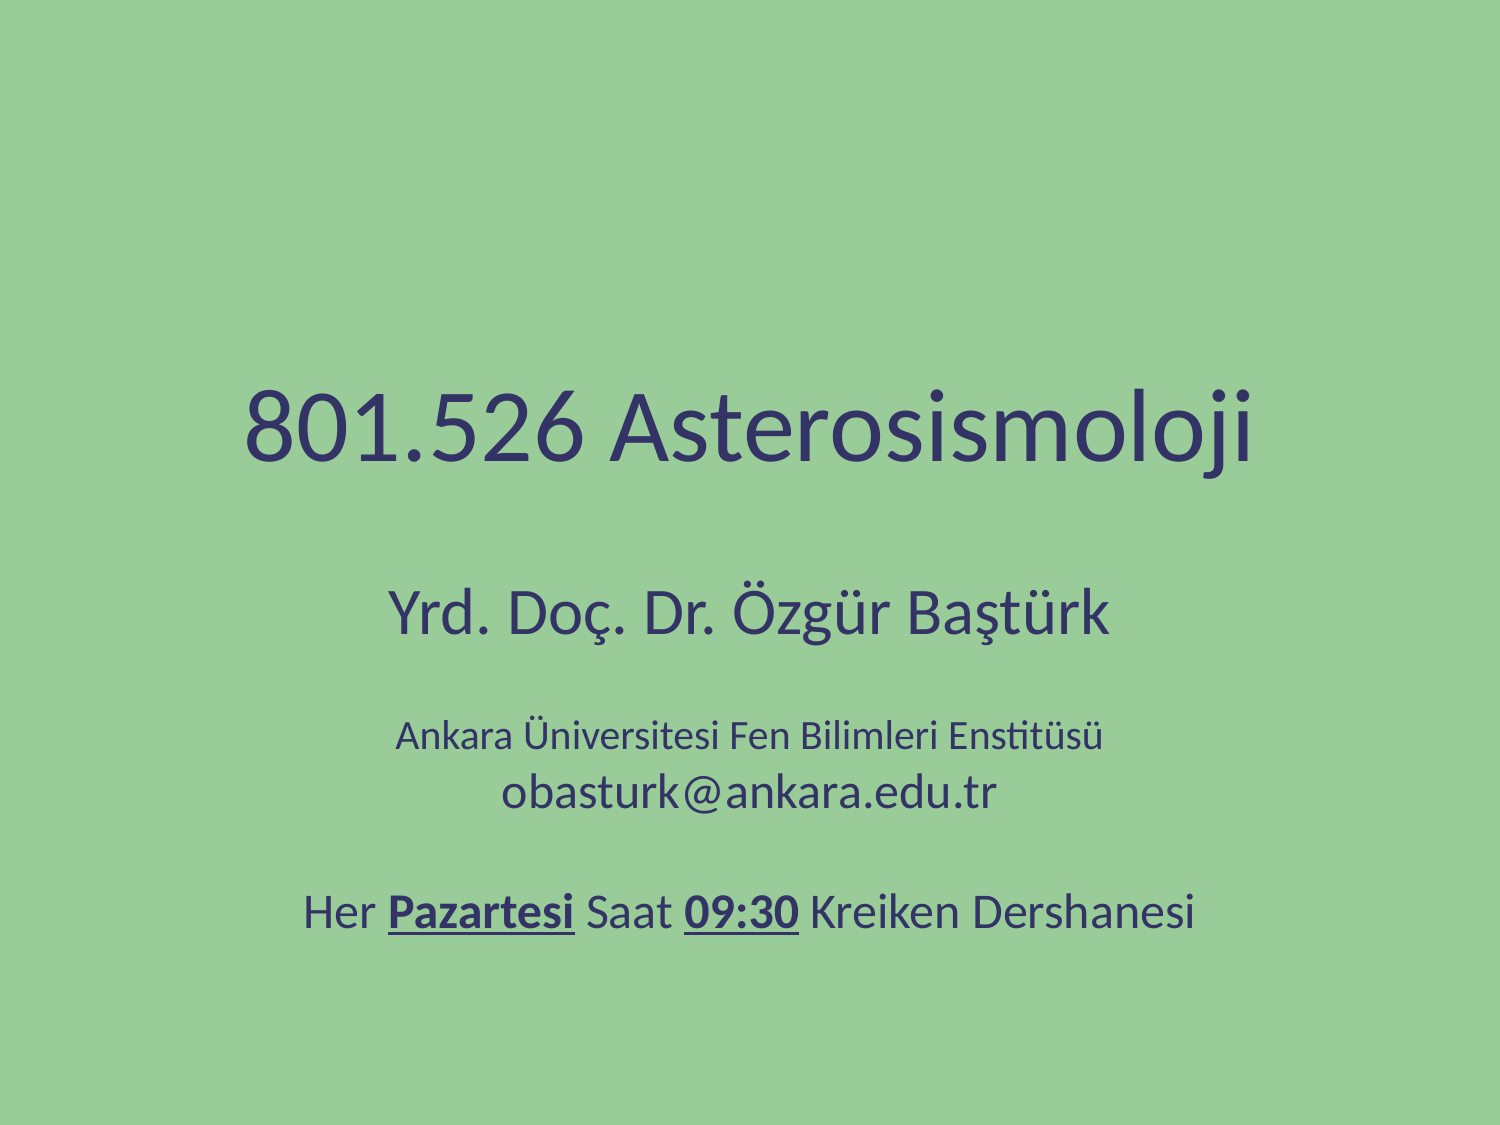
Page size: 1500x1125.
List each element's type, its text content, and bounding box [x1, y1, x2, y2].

title 801.526 Asterosismoloji [112, 349, 1388, 591]
subtitle Yrd. Doç. Dr. Özgür Baştürk Ankara Üniversitesi Fen Bilimleri Enstitüsü obasturk@ankara.edu.tr Her Pazartesi Saat 09:30 Kreiken Dershanesi [225, 560, 1275, 849]
